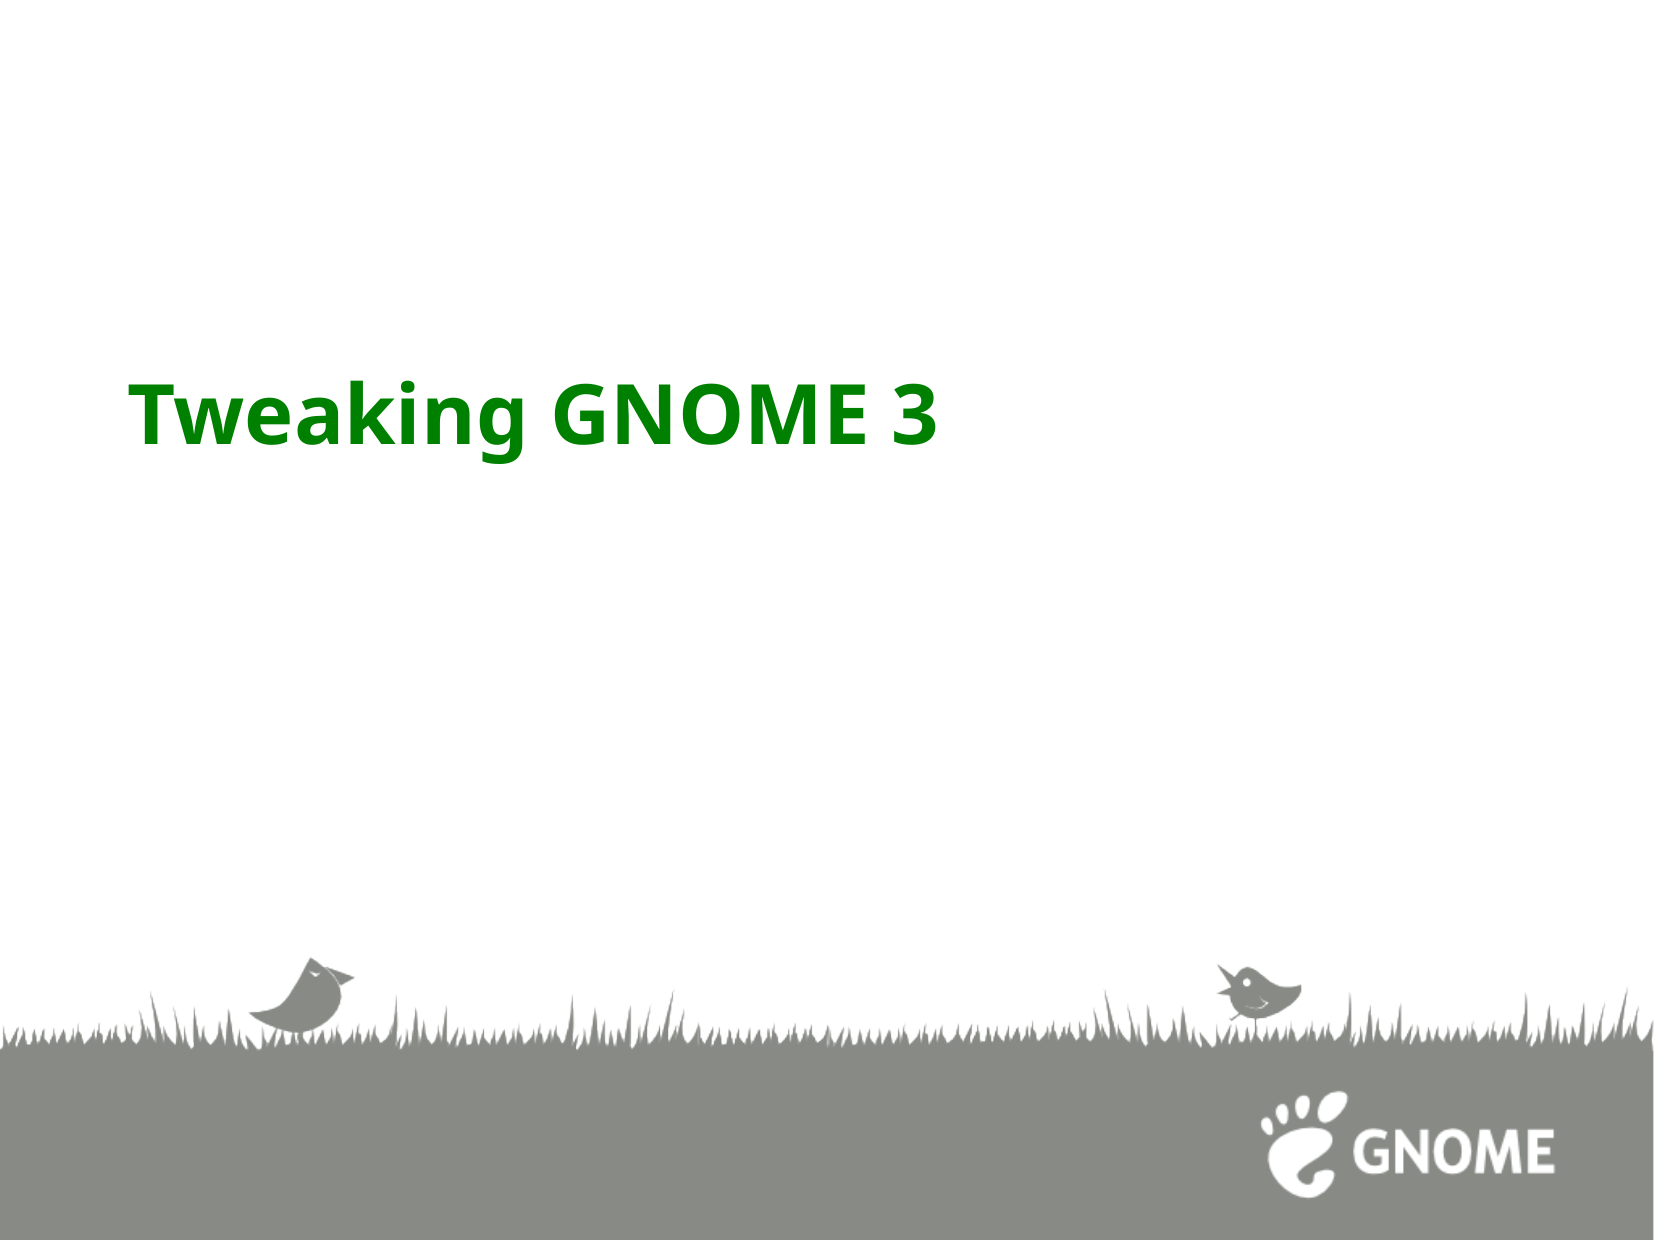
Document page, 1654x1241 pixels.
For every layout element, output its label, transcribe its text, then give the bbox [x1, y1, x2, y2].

text_box Tweaking GNOME 3 [112, 348, 1276, 462]
picture [0, 0, 1654, 1241]
